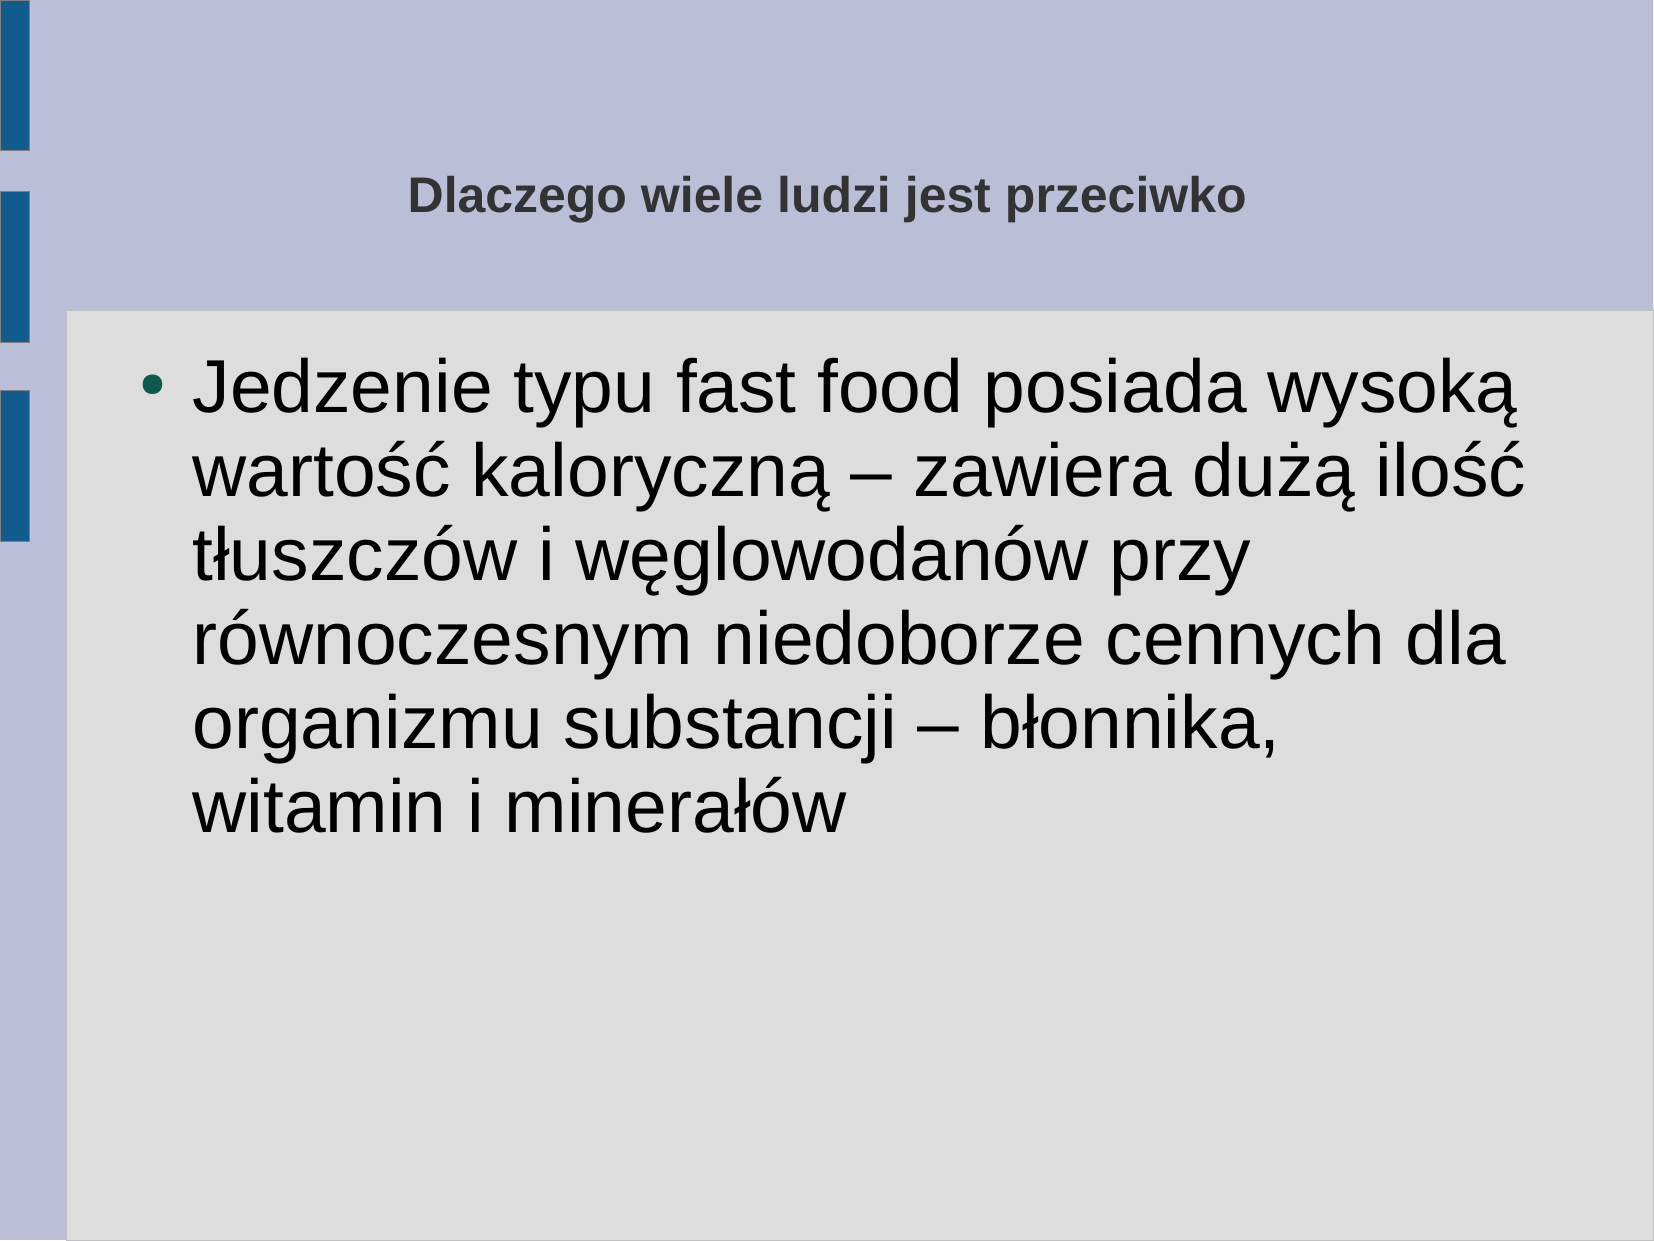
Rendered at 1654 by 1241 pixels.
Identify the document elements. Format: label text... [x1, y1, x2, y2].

title Dlaczego wiele ludzi jest przeciwko [121, 91, 1534, 299]
list Jedzenie typu fast food posiada wysoką wartość kaloryczną – zawiera dużą ilość tłuszczów i węglowodanów przy równoczesnym niedoborze cennych dla organizmu substancji – błonnika, witamin i minerałów [121, 344, 1534, 1127]
